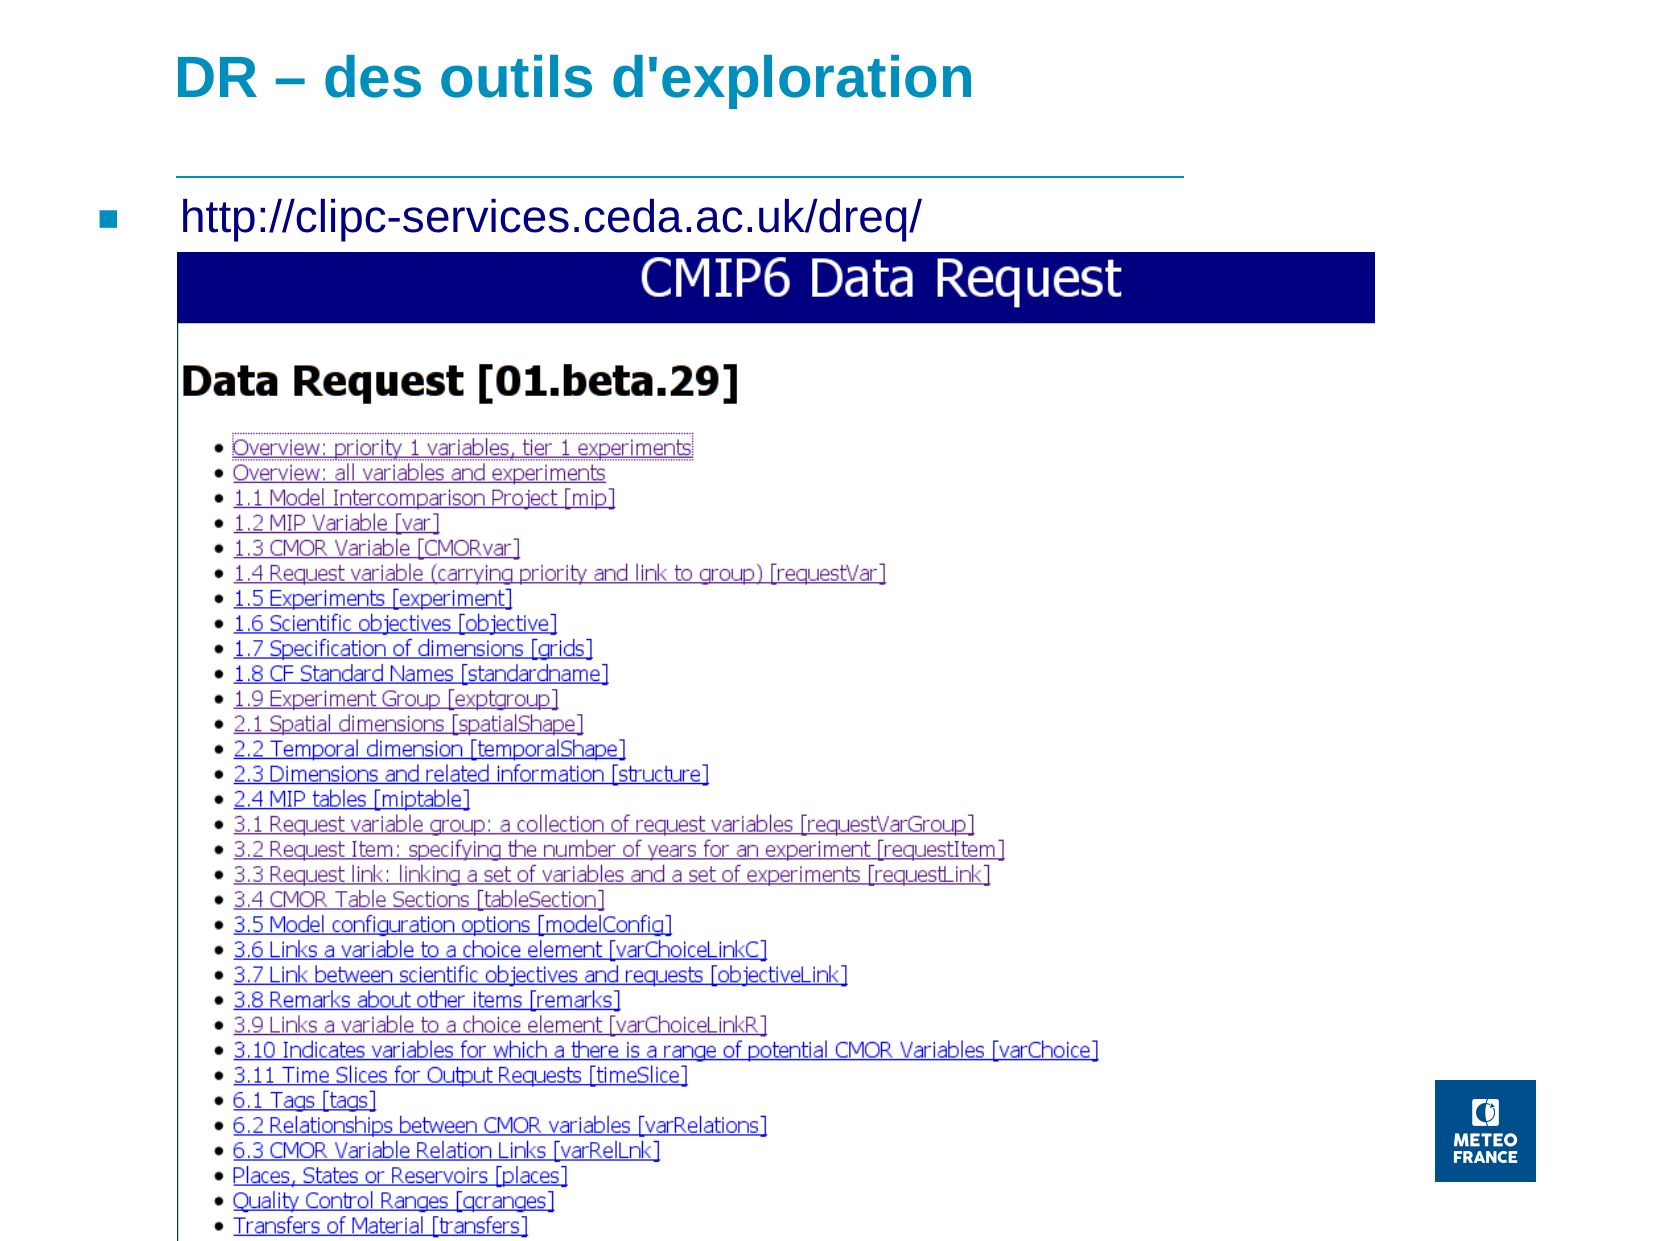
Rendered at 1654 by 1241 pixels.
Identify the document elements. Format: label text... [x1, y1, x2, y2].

title DR – des outils d'exploration [174, 0, 1654, 156]
picture [177, 252, 1375, 1241]
picture [1435, 1080, 1536, 1182]
list http://clipc-services.ceda.ac.uk/dreq/ [79, 191, 1495, 1069]
